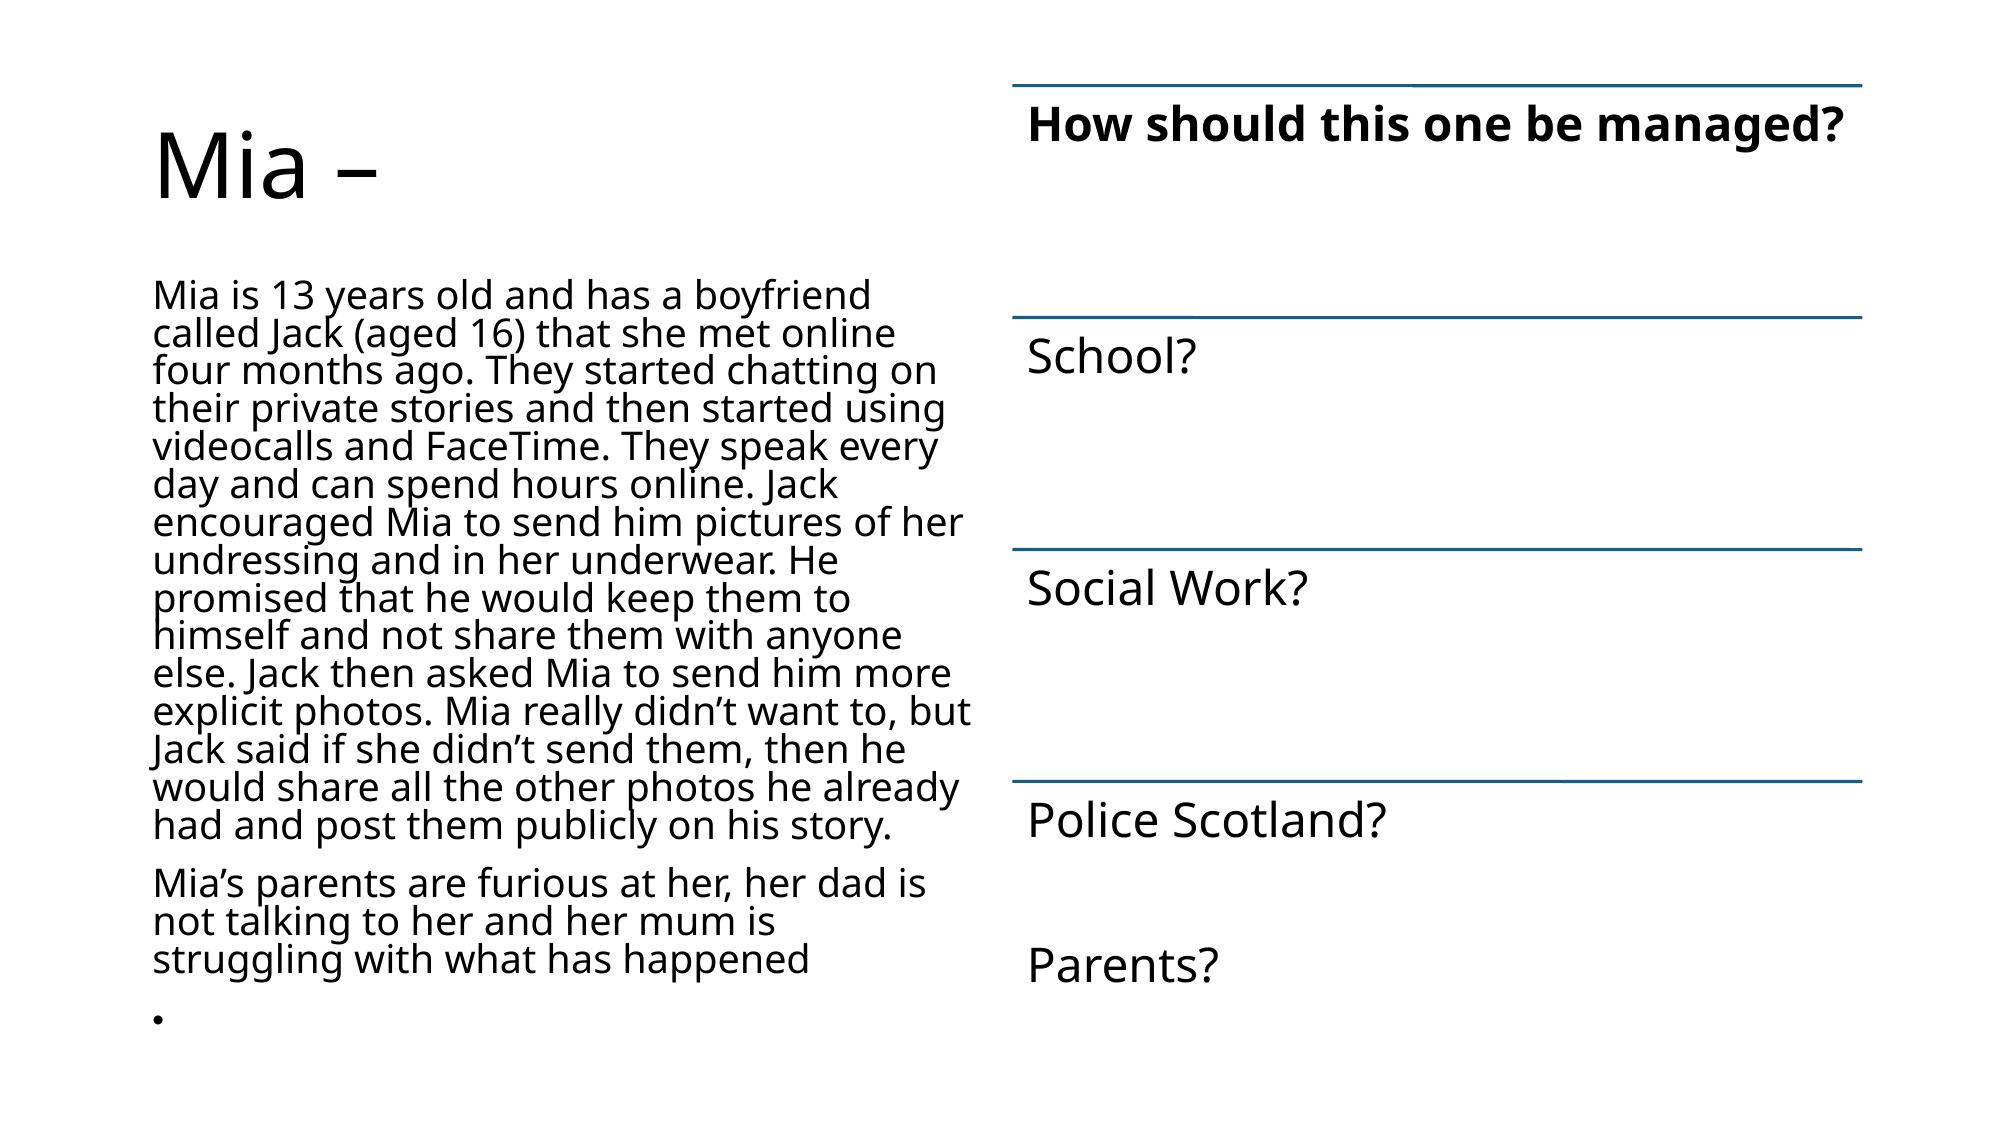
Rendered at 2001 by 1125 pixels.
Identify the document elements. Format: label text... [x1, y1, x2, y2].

text_box Social Work? [1012, 549, 1863, 779]
text_box School? [1012, 317, 1863, 548]
title Mia – [137, 59, 1863, 278]
text_box How should this one be managed? [1012, 85, 1863, 316]
text_box Police Scotland? Parents? [1012, 781, 1863, 1014]
list Mia is 13 years old and has a boyfriend called Jack (aged 16) that she met online four months ago. They started chatting on their private stories and then started using videocalls and FaceTime. They speak every day and can spend hours online. Jack encouraged Mia to send him pictures of her undressing and in her underwear. He promised that he would keep them to himself and not share them with anyone else. Jack then asked Mia to send him more explicit photos. Mia really didn’t want to, but Jack said if she didn’t send them, then he would share all the other photos he already had and post them publicly on his story. Mia’s parents are furious at her, her dad is not talking to her and her mum is struggling with what has happened [137, 210, 988, 1014]
